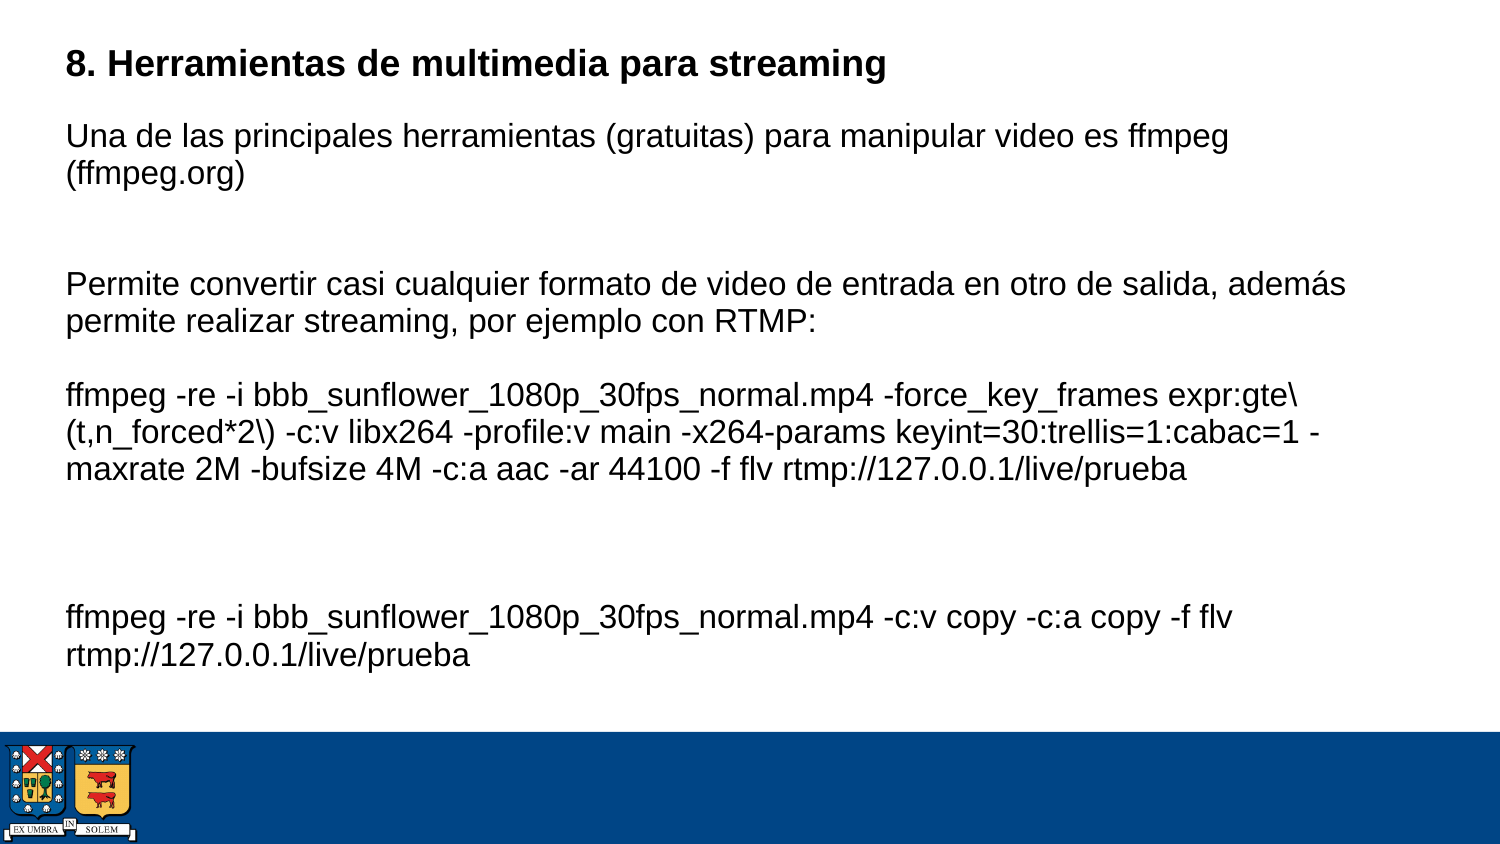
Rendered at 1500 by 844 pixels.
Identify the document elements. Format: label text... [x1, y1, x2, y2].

text_box 8. Herramientas de multimedia para streaming Una de las principales herramientas (gratuitas) para manipular video es ffmpeg (ffmpeg.org) Permite convertir casi cualquier formato de video de entrada en otro de salida, además permite realizar streaming, por ejemplo con RTMP: ffmpeg -re -i bbb_sunflower_1080p_30fps_normal.mp4 -force_key_frames expr:gte\(t,n_forced*2\) -c:v libx264 -profile:v main -x264-params keyint=30:trellis=1:cabac=1 -maxrate 2M -bufsize 4M -c:a aac -ar 44100 -f flv rtmp://127.0.0.1/live/prueba ffmpeg -re -i bbb_sunflower_1080p_30fps_normal.mp4 -c:v copy -c:a copy -f flv rtmp://127.0.0.1/live/prueba [50, 35, 1418, 780]
picture [2, 732, 139, 844]
